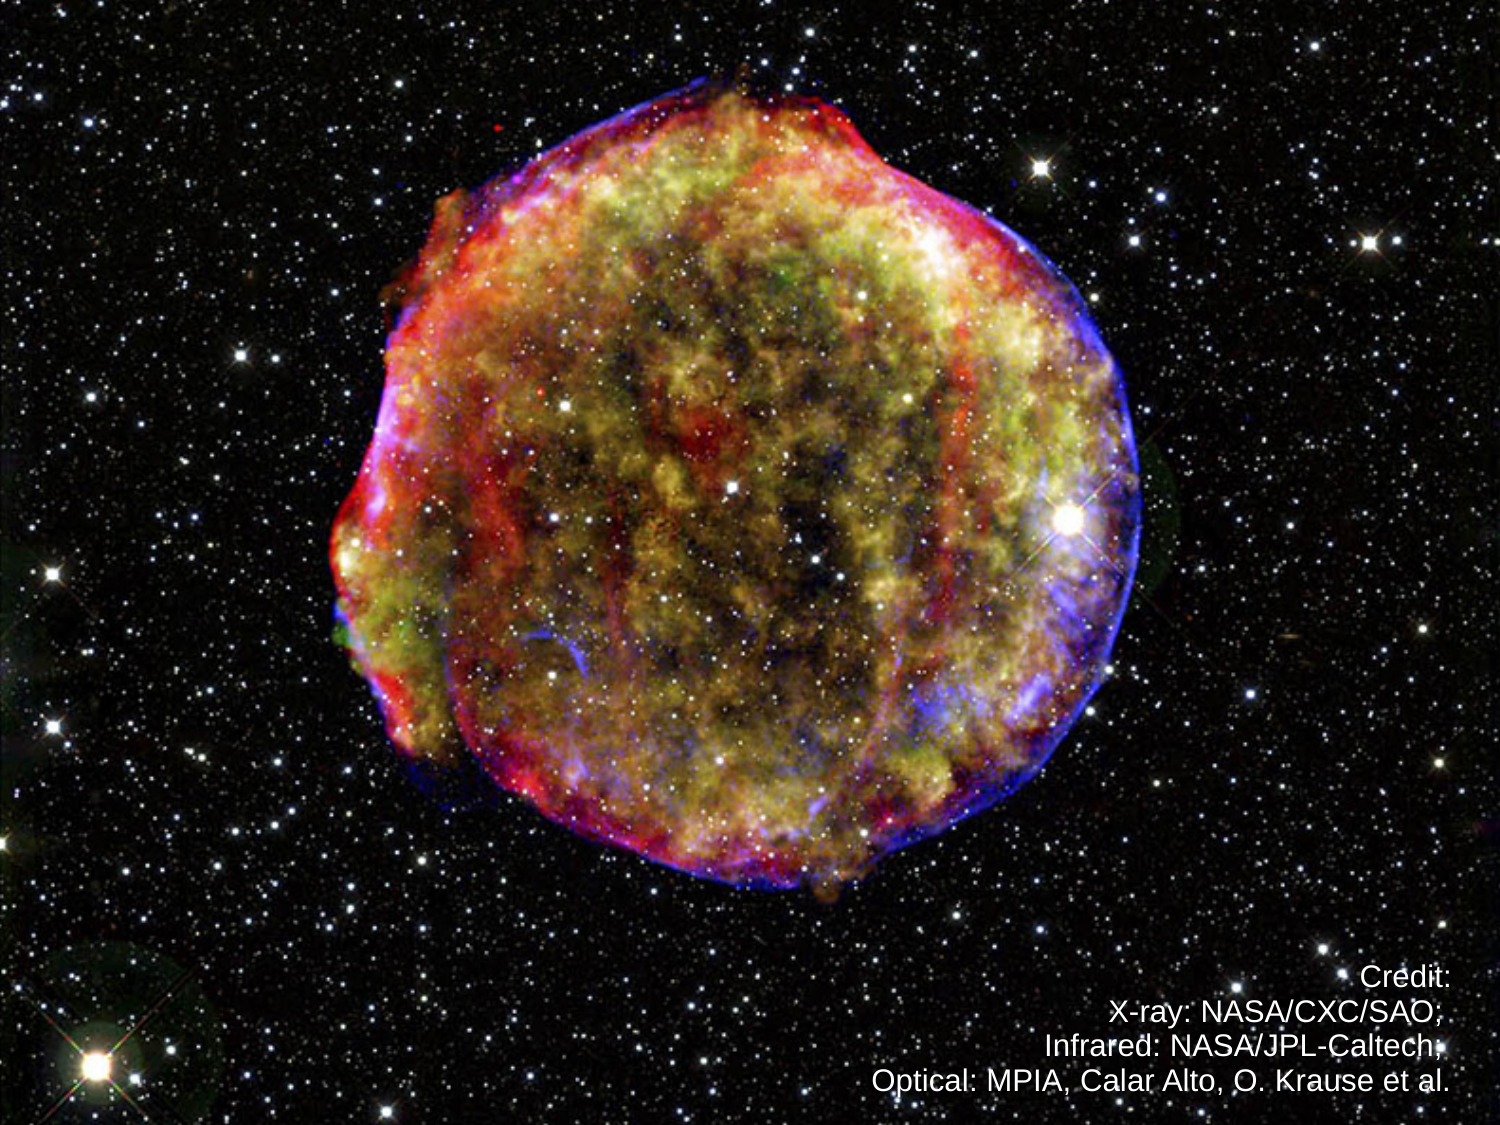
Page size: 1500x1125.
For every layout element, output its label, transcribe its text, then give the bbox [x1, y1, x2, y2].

picture [0, 0, 1500, 1125]
text_box Credit: X-ray: NASA/CXC/SAO; Infrared: NASA/JPL-Caltech; Optical: MPIA, Calar Alto, O. Krause et al. [491, 951, 1467, 1106]
